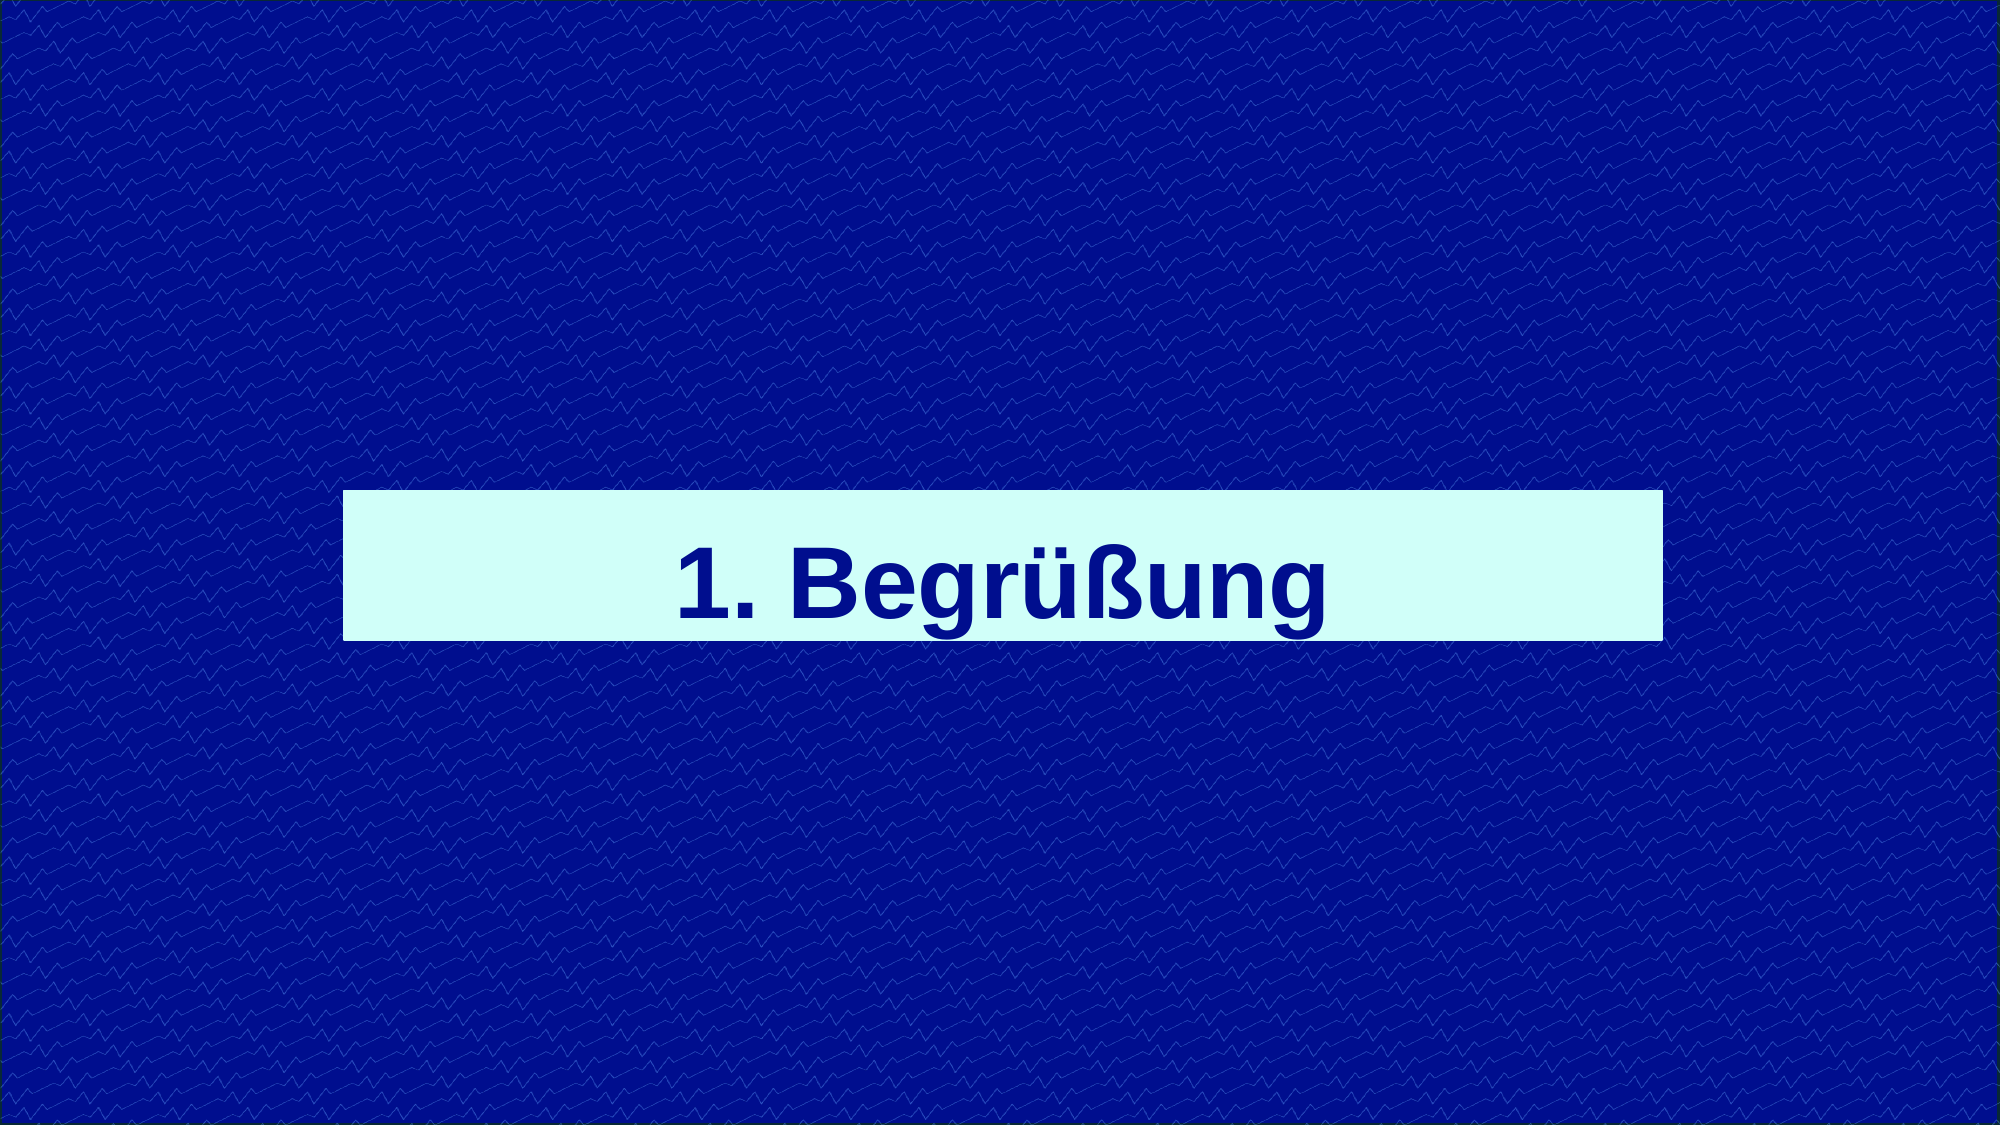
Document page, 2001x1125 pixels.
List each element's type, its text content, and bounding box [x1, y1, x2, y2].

text_box 1. Begrüßung [343, 490, 1663, 641]
text_box [0, 0, 2000, 1125]
